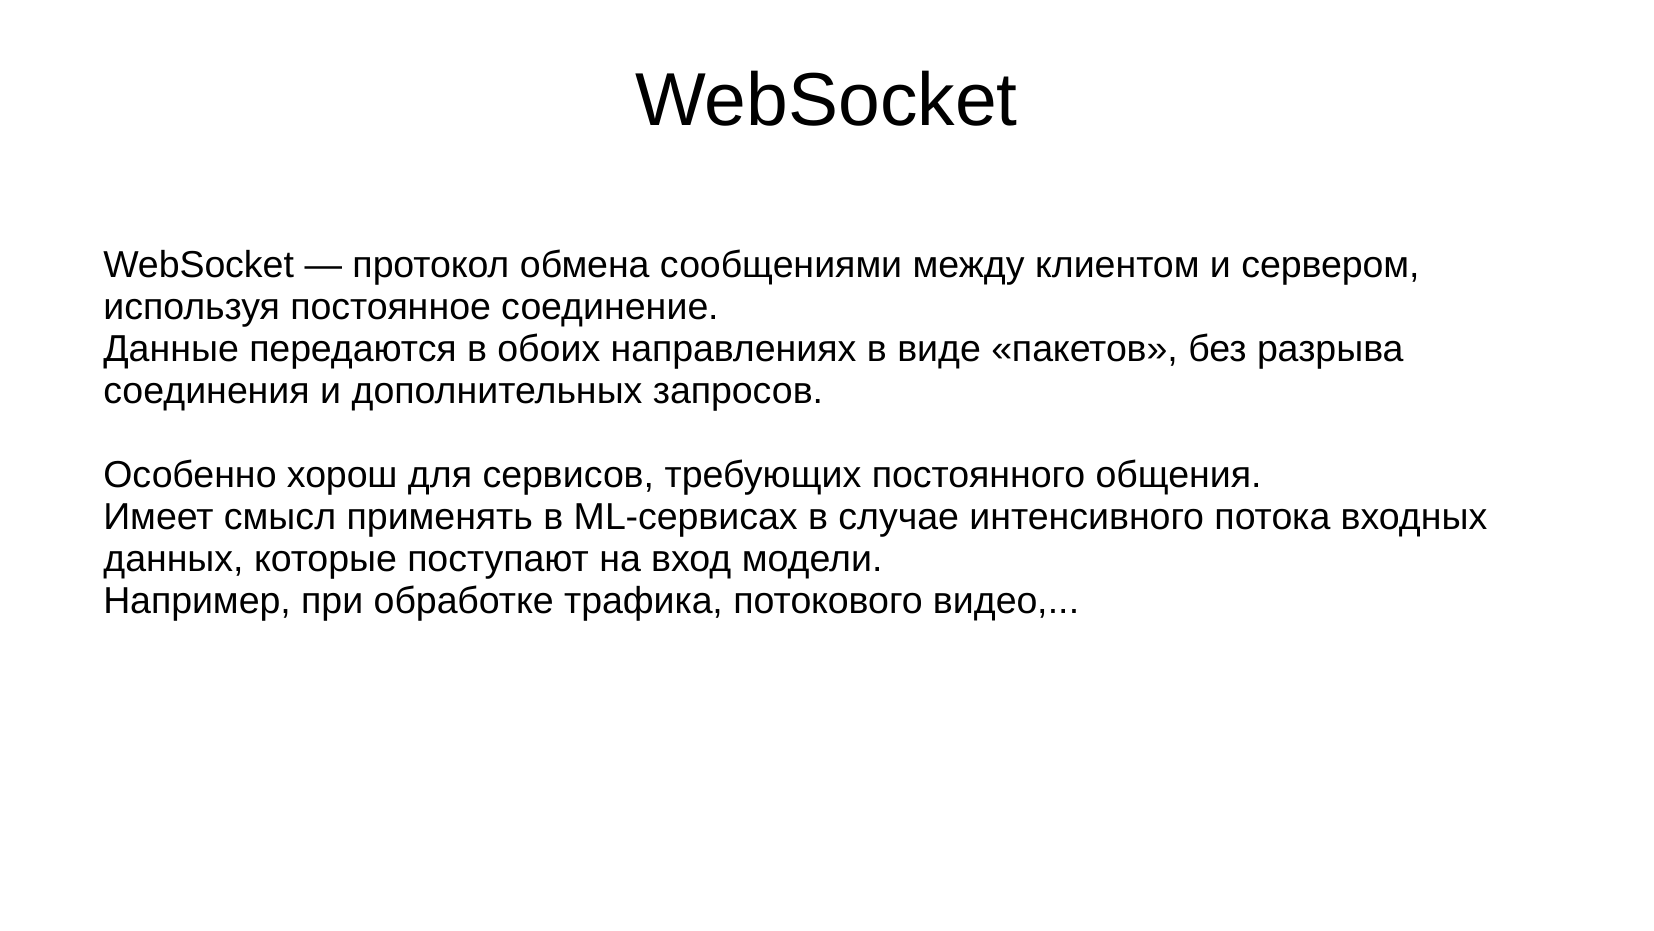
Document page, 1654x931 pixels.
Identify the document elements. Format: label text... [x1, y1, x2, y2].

text_box WebSocket — протокол обмена сообщениями между клиентом и сервером, используя постоянное соединение. Данные передаются в обоих направлениях в виде «пакетов», без разрыва соединения и дополнительных запросов. Особенно хорош для сервисов, требующих постоянного общения. Имеет смысл применять в ML-сервисах в случае интенсивного потока входных данных, которые поступают на вход модели. Например, при обработке трафика, потокового видео,... [88, 236, 1565, 680]
title WebSocket [82, 21, 1571, 178]
